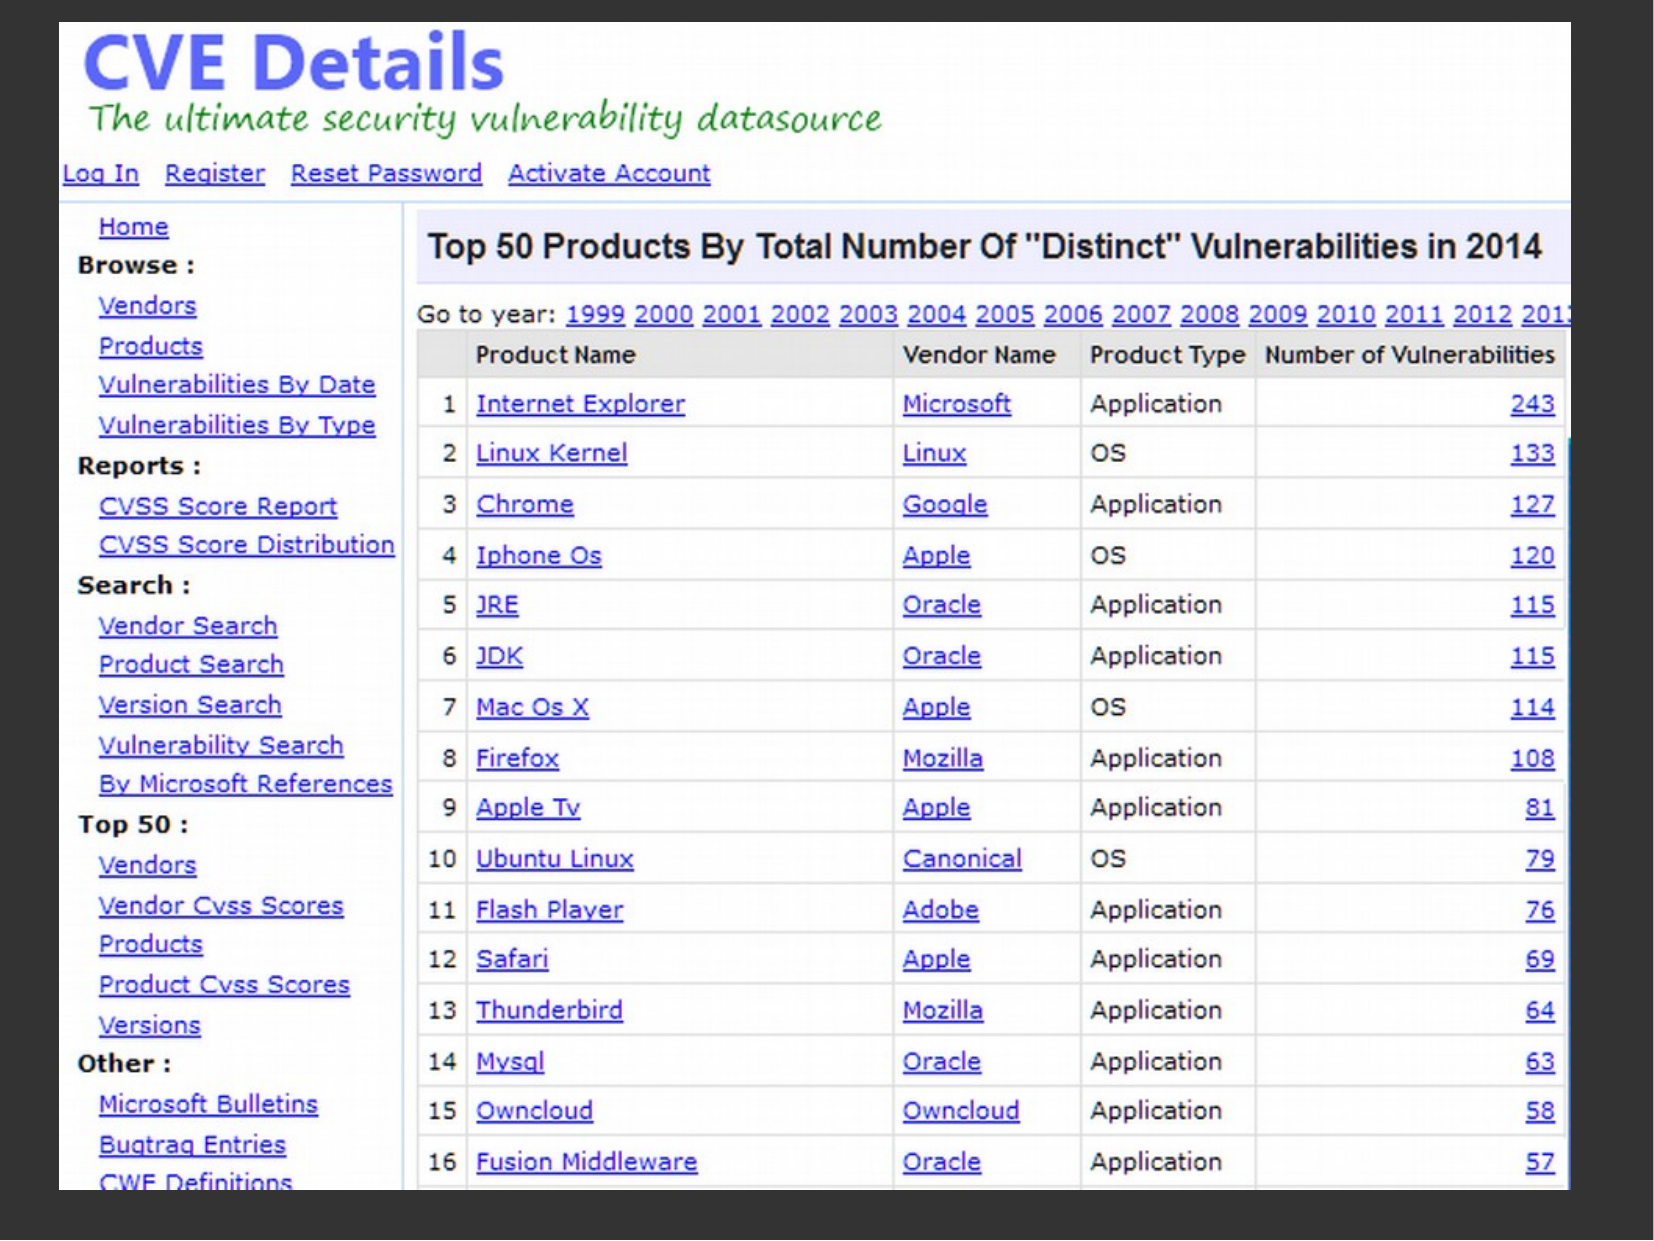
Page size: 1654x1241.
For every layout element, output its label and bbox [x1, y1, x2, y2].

picture [59, 22, 1571, 1190]
